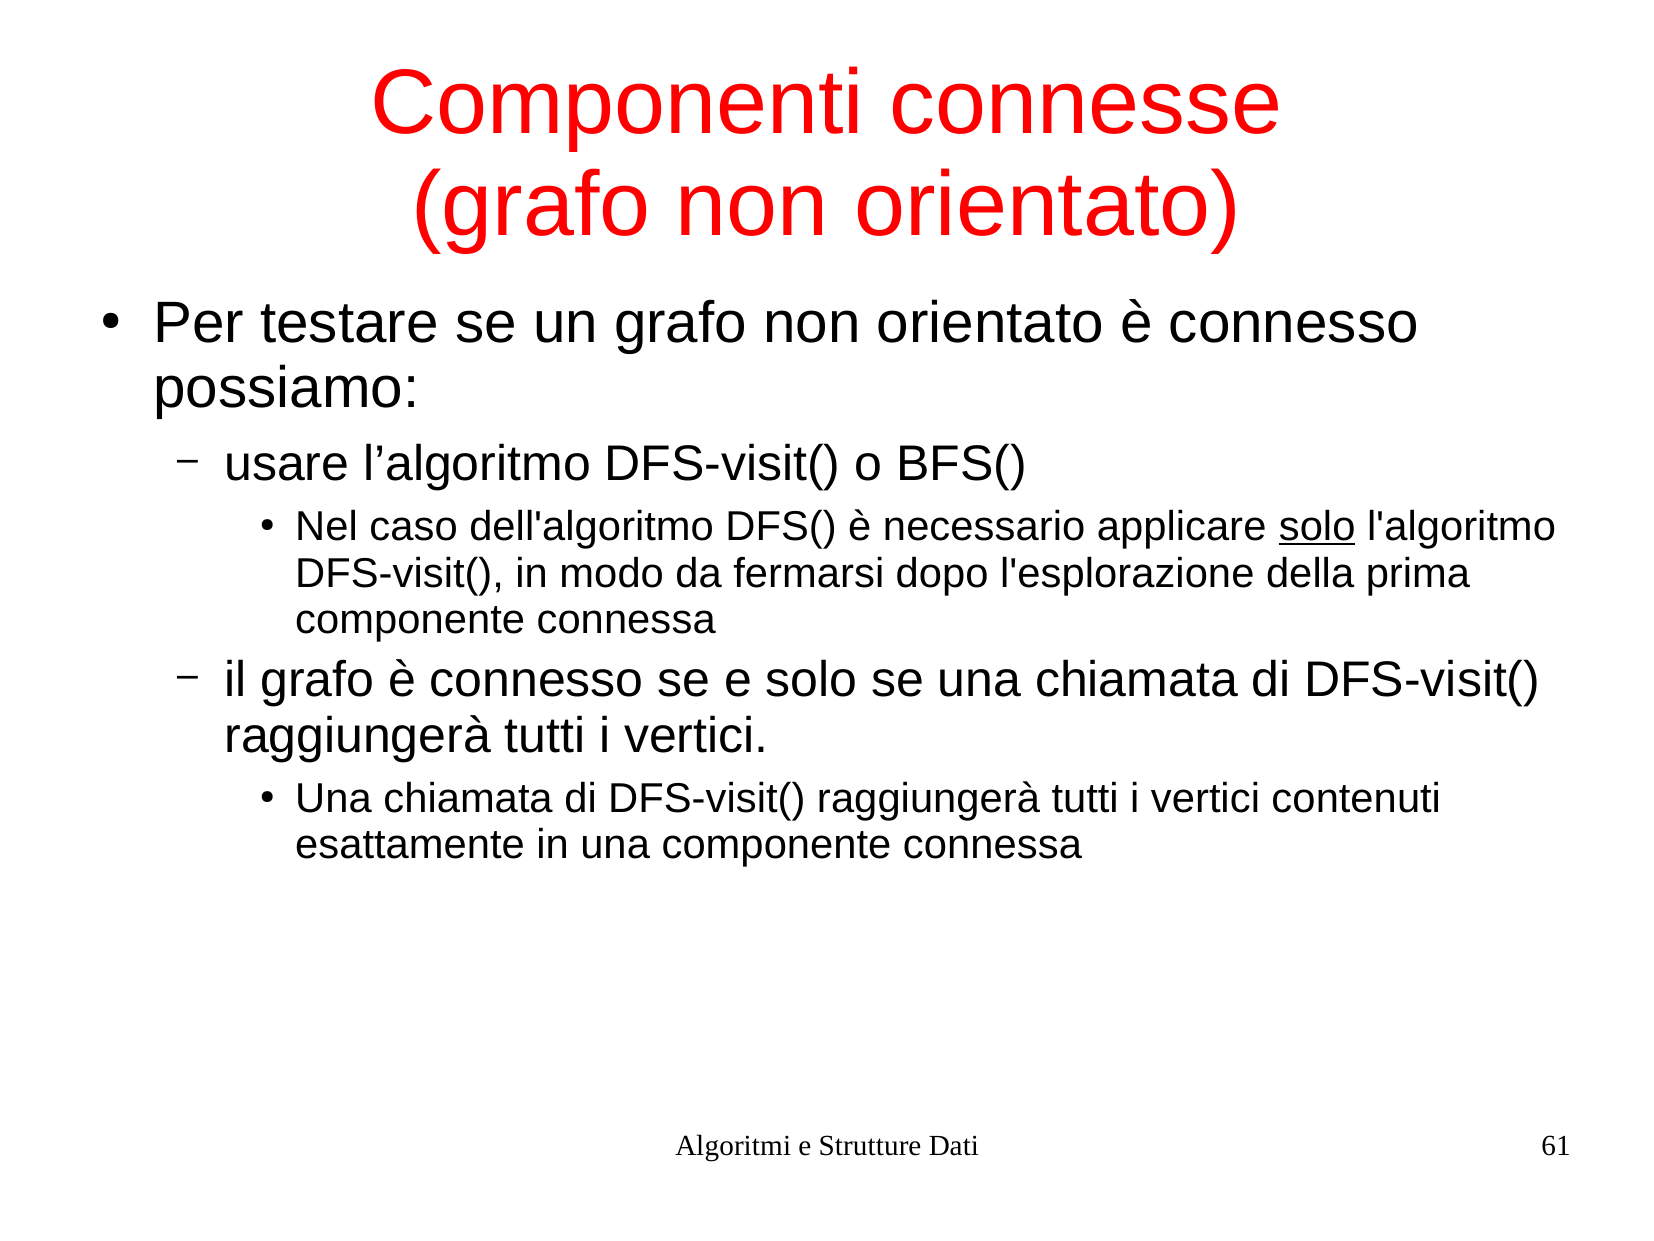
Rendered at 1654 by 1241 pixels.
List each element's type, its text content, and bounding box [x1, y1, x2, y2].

title Componenti connesse (grafo non orientato) [82, 49, 1571, 257]
list Per testare se un grafo non orientato è connesso possiamo: usare l’algoritmo DFS-visit() o BFS() Nel caso dell'algoritmo DFS() è necessario applicare solo l'algoritmo DFS-visit(), in modo da fermarsi dopo l'esplorazione della prima componente connessa il grafo è connesso se e solo se una chiamata di DFS-visit() raggiungerà tutti i vertici. Una chiamata di DFS-visit() raggiungerà tutti i vertici contenuti esattamente in una componente connessa [82, 290, 1571, 1109]
